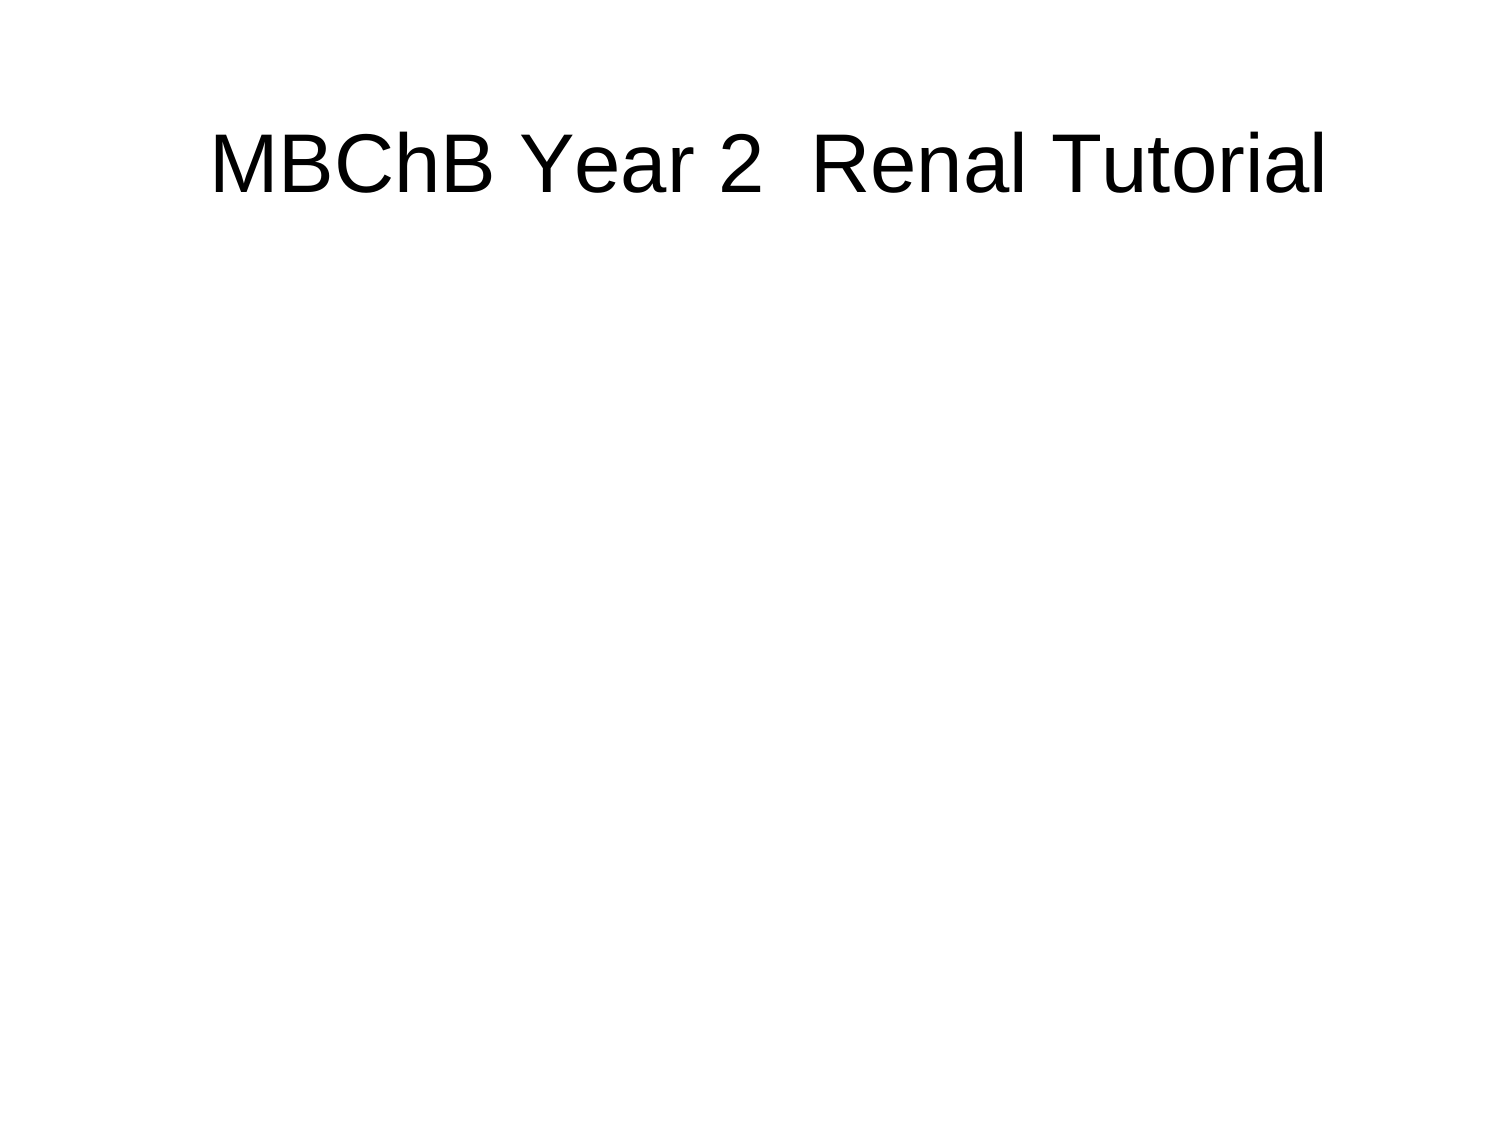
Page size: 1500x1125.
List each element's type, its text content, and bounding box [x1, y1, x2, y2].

text_box MBChB Year 2 Renal Tutorial [194, 101, 1400, 218]
